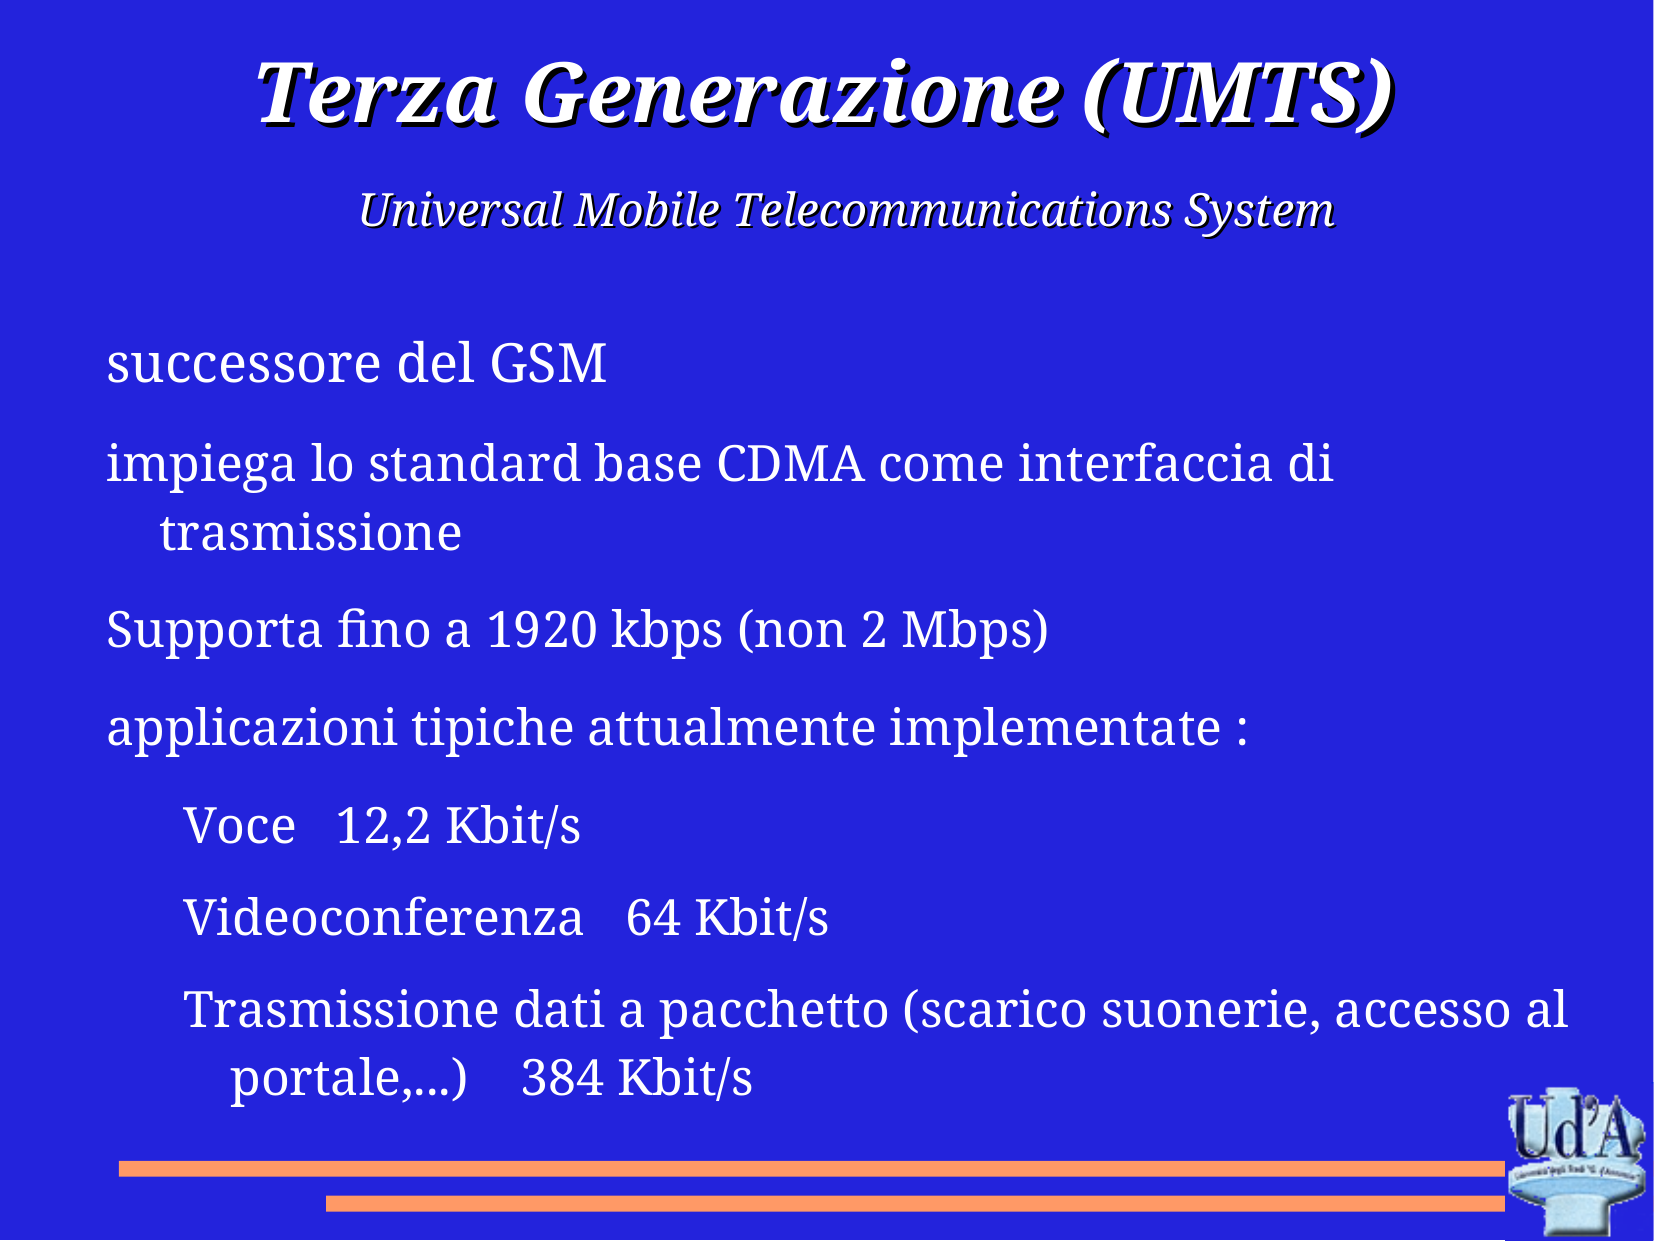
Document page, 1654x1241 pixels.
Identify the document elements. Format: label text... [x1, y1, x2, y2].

list successore del GSM impiega lo standard base CDMA come interfaccia di trasmissione Supporta fino a 1920 kbps (non 2 Mbps) applicazioni tipiche attualmente implementate : Voce 12,2 Kbit/s Videoconferenza 64 Kbit/s Trasmissione dati a pacchetto (scarico suonerie, accesso al portale,...) 384 Kbit/s [88, 324, 1595, 1174]
picture [1505, 1082, 1654, 1241]
title Terza Generazione (UMTS) [116, 0, 1530, 195]
list Universal Mobile Telecommunications System [118, 177, 1558, 324]
